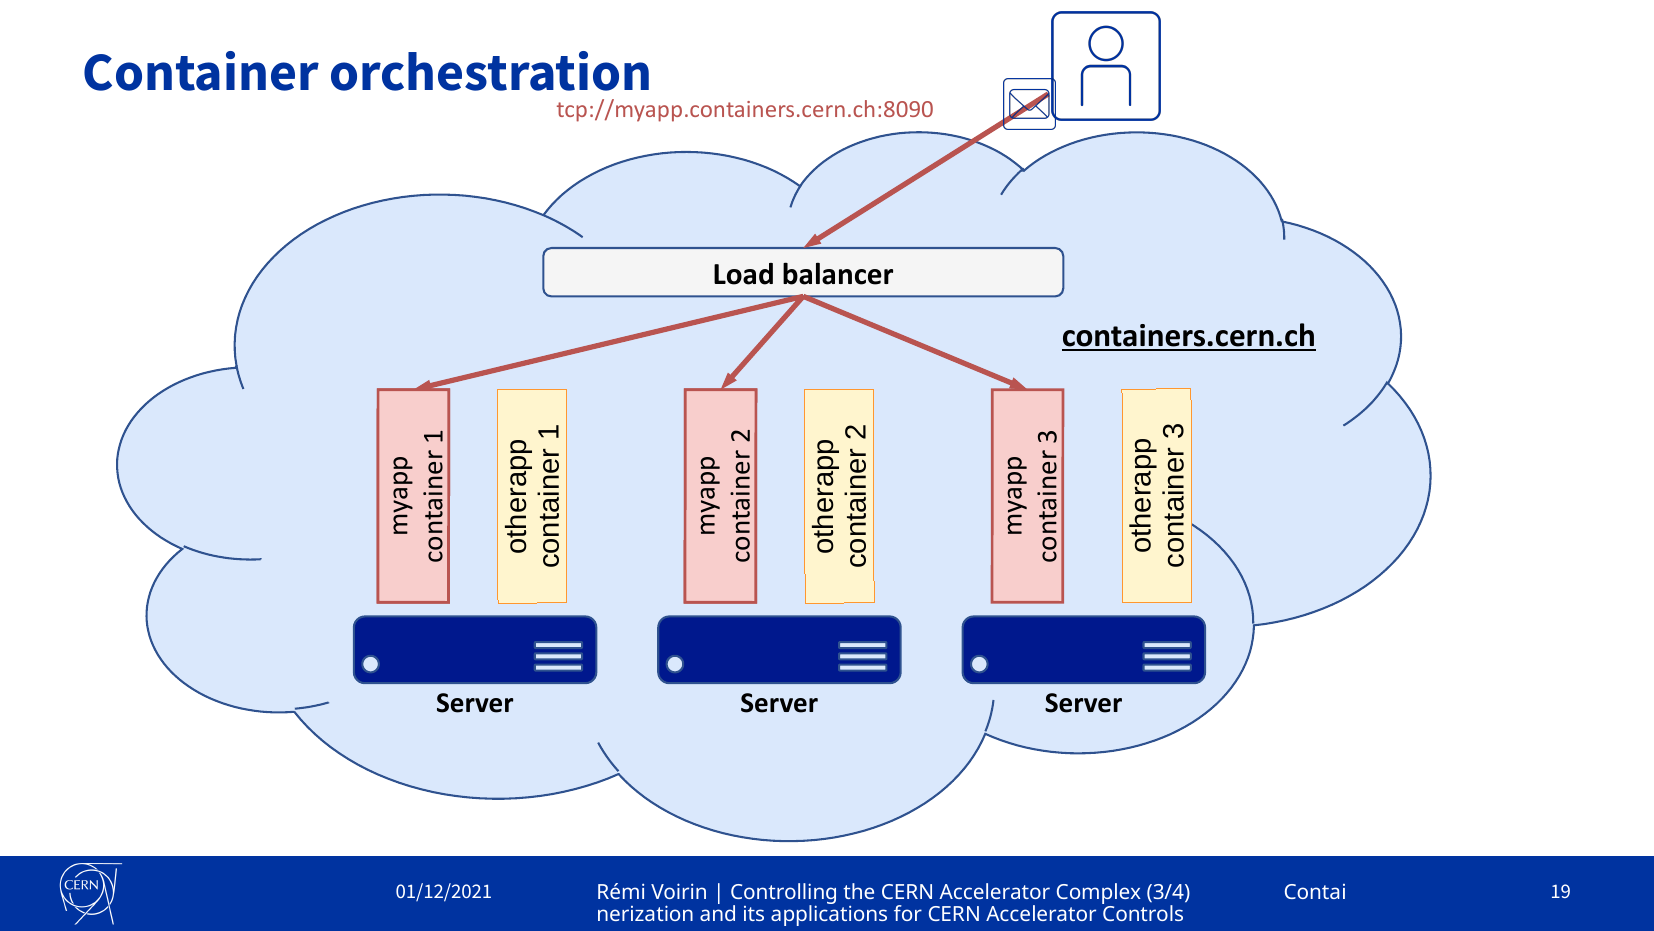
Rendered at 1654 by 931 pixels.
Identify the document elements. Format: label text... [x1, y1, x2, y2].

text_box Load balancer [543, 248, 1064, 297]
text_box [808, 132, 1396, 337]
picture [1051, 11, 1161, 37]
picture [56, 859, 127, 928]
picture [1003, 107, 1161, 130]
text_box otherapp container 1 [497, 389, 567, 604]
text_box Server [656, 675, 903, 732]
text_box otherapp container 3 [1121, 388, 1192, 603]
text_box Server [960, 675, 1207, 732]
text_box containers.cern.ch [909, 305, 1469, 367]
text_box myapp container 1 [377, 389, 449, 603]
text_box Server [352, 675, 598, 732]
text_box otherapp container 2 [804, 389, 875, 604]
text_box myapp container 3 [992, 389, 1063, 603]
title Container orchestration [82, 37, 1571, 107]
text_box tcp://myapp.containers.cern.ch:8090 [507, 107, 984, 160]
text_box [117, 160, 1431, 842]
text_box myapp container 2 [685, 389, 756, 603]
